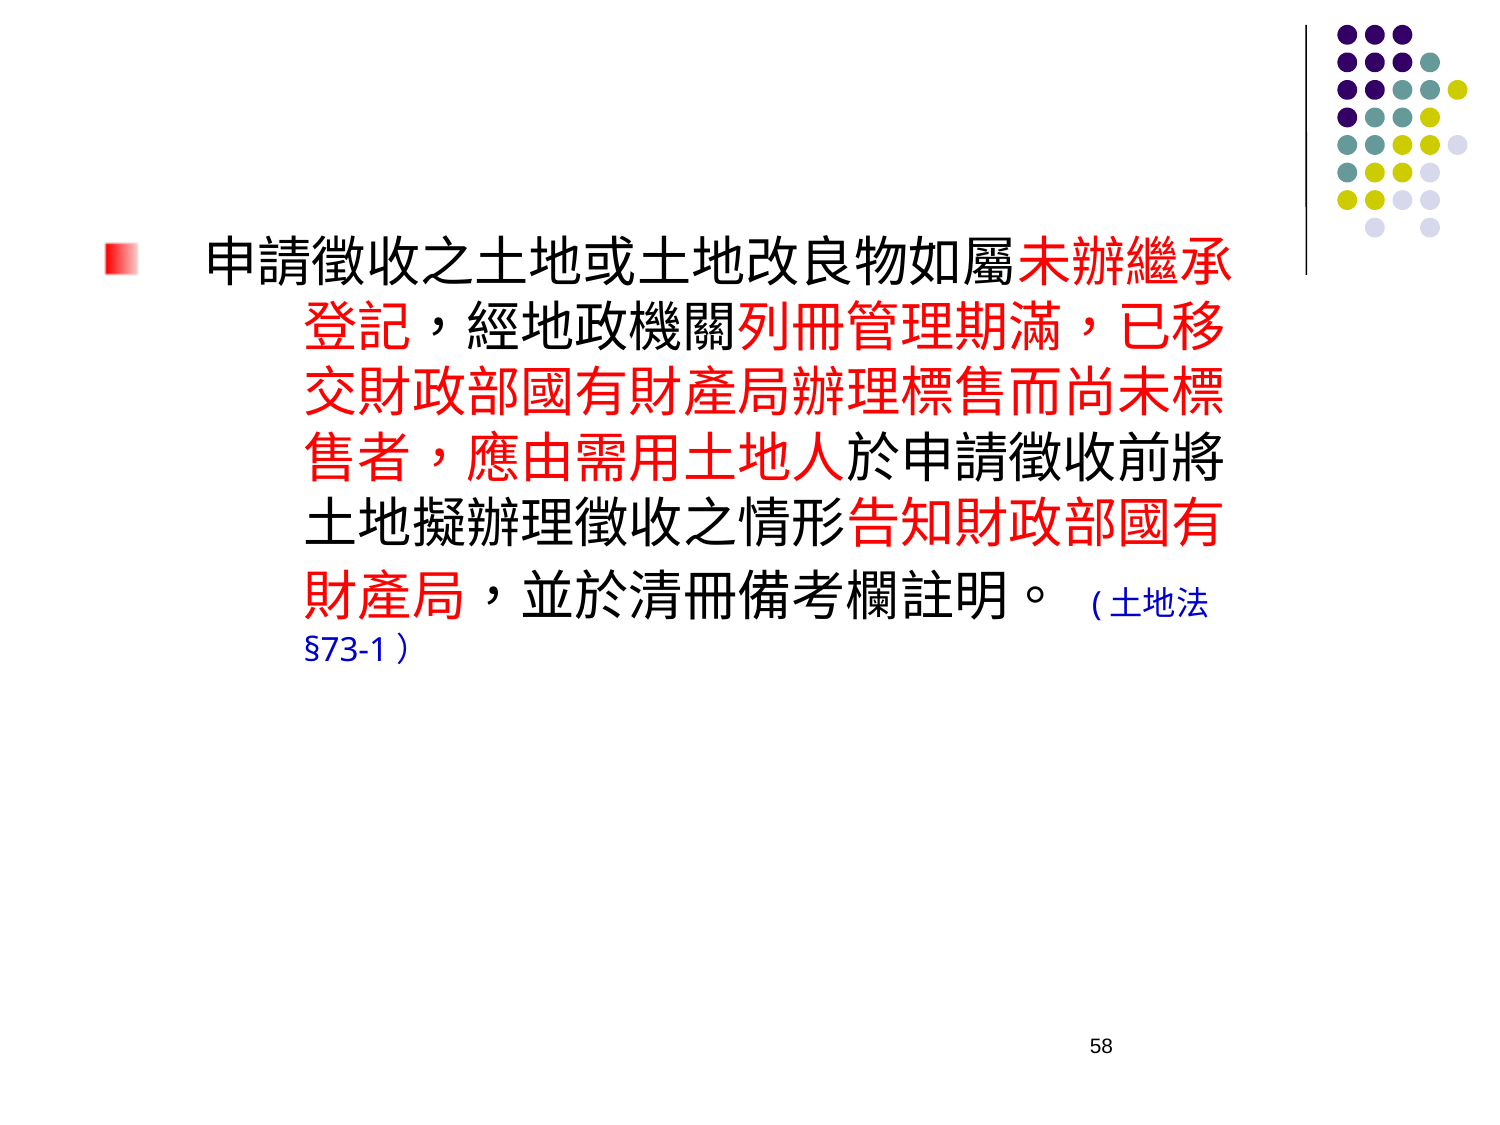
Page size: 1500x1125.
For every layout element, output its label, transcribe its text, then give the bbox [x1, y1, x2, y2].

list 申請徵收之土地或土地改良物如屬未辦繼承登記，經地政機關列冊管理期滿，已移交財政部國有財產局辦理標售而尚未標售者，應由需用土地人於申請徵收前將土地擬辦理徵收之情形告知財政部國有財產局，並於清冊備考欄註明。 (土地法§73-1） [88, 220, 1294, 963]
text_box [1074, 1025, 1426, 1101]
